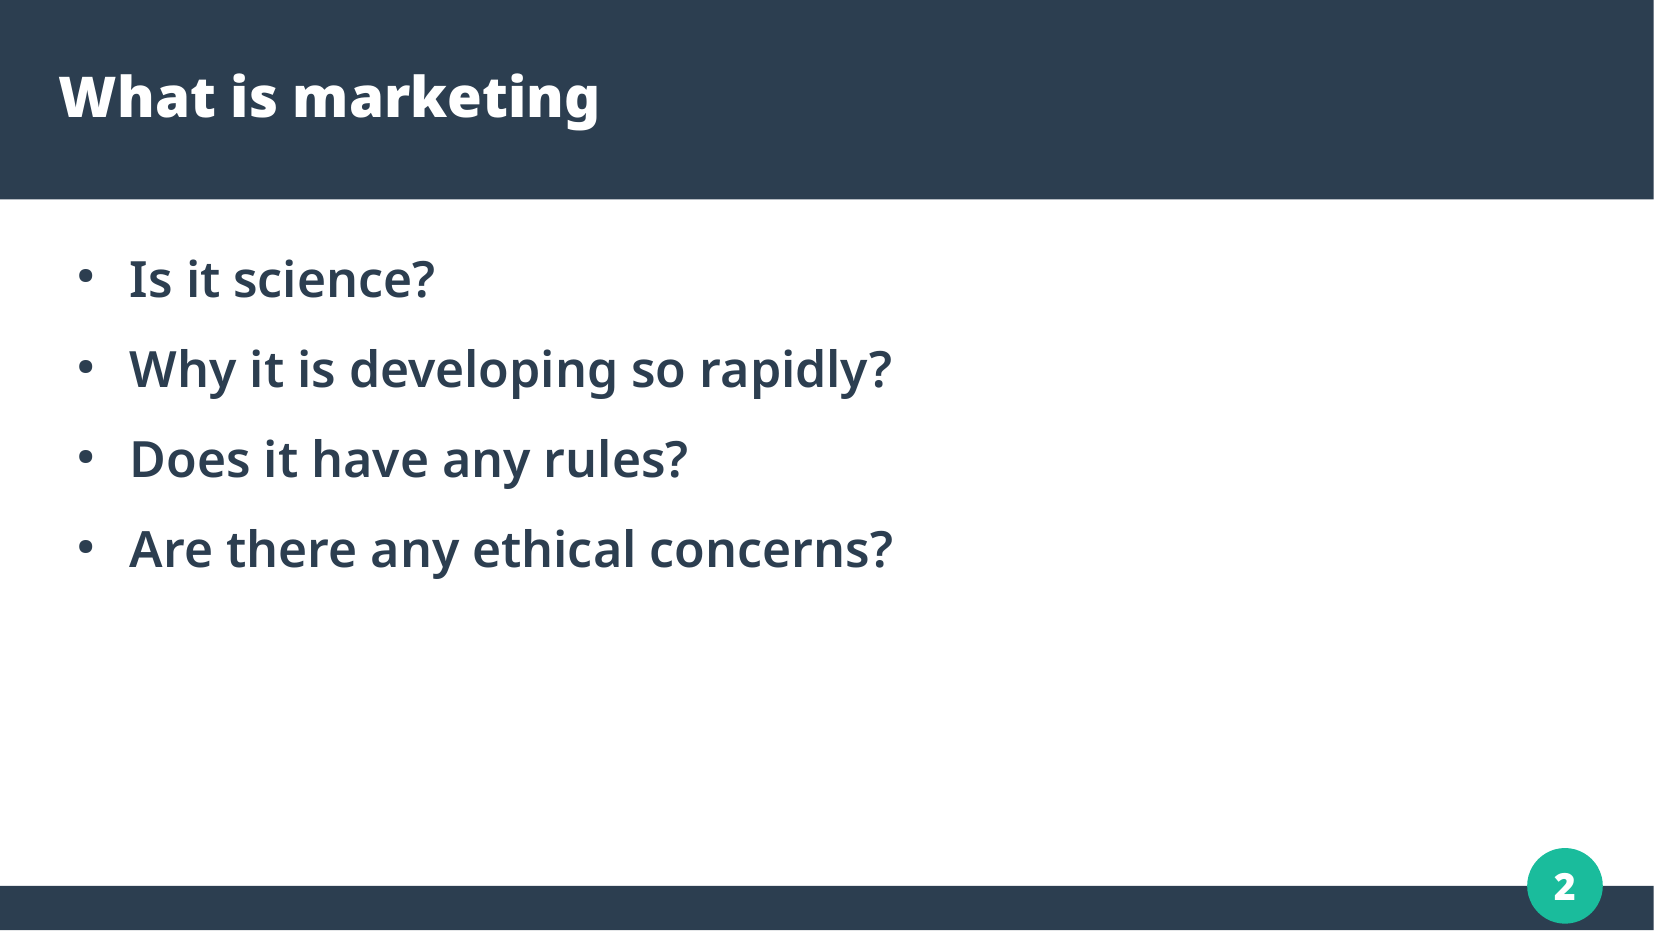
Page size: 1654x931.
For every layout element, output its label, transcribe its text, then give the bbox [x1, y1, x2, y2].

title What is marketing [59, 37, 1595, 155]
list Is it science? Why it is developing so rapidly? Does it have any rules? Are there any ethical concerns? [59, 243, 1595, 864]
